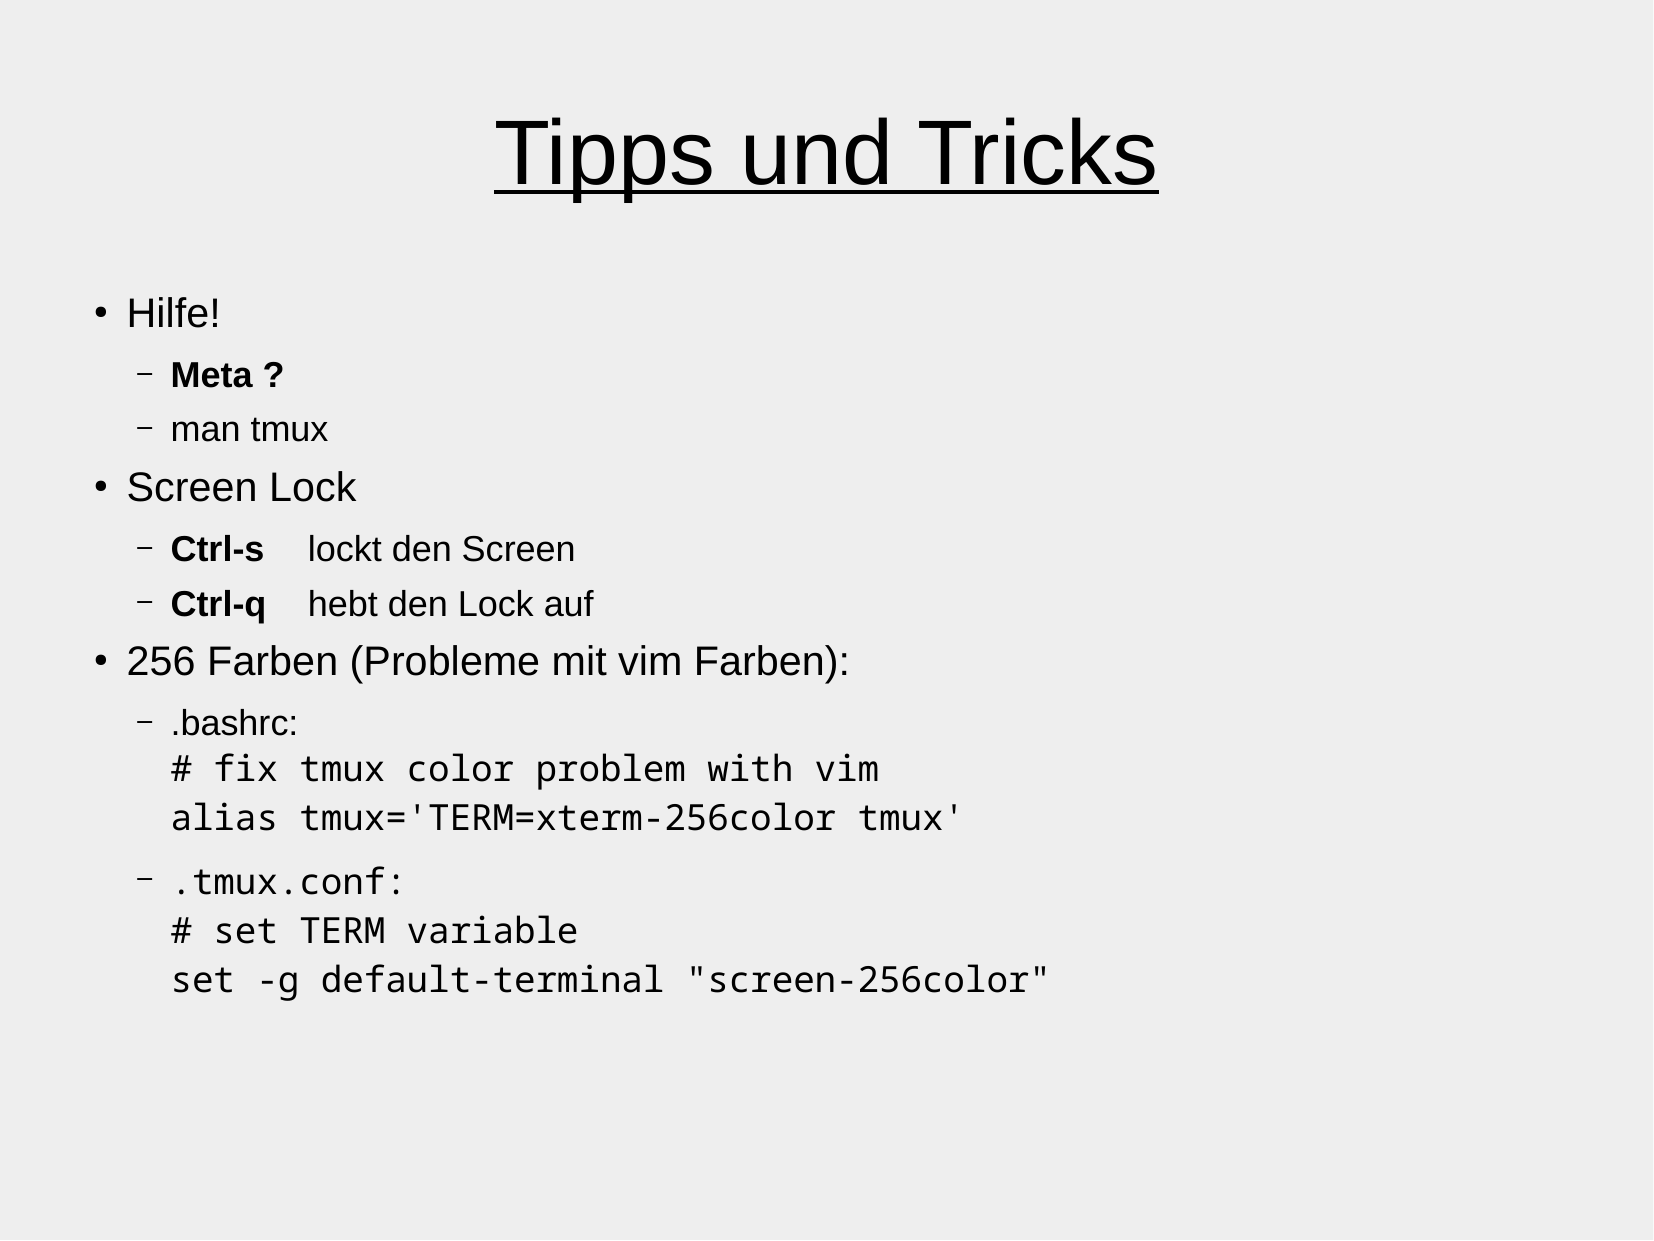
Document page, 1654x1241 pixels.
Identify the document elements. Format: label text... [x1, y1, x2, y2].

title Tipps und Tricks [82, 49, 1571, 257]
list Hilfe! Meta ? man tmux Screen Lock Ctrl-s lockt den Screen Ctrl-q hebt den Lock auf 256 Farben (Probleme mit vim Farben): .bashrc: # fix tmux color problem with vim alias tmux='TERM=xterm-256color tmux' .tmux.conf: # set TERM variable set -g default-terminal "screen-256color" [82, 290, 1571, 1010]
